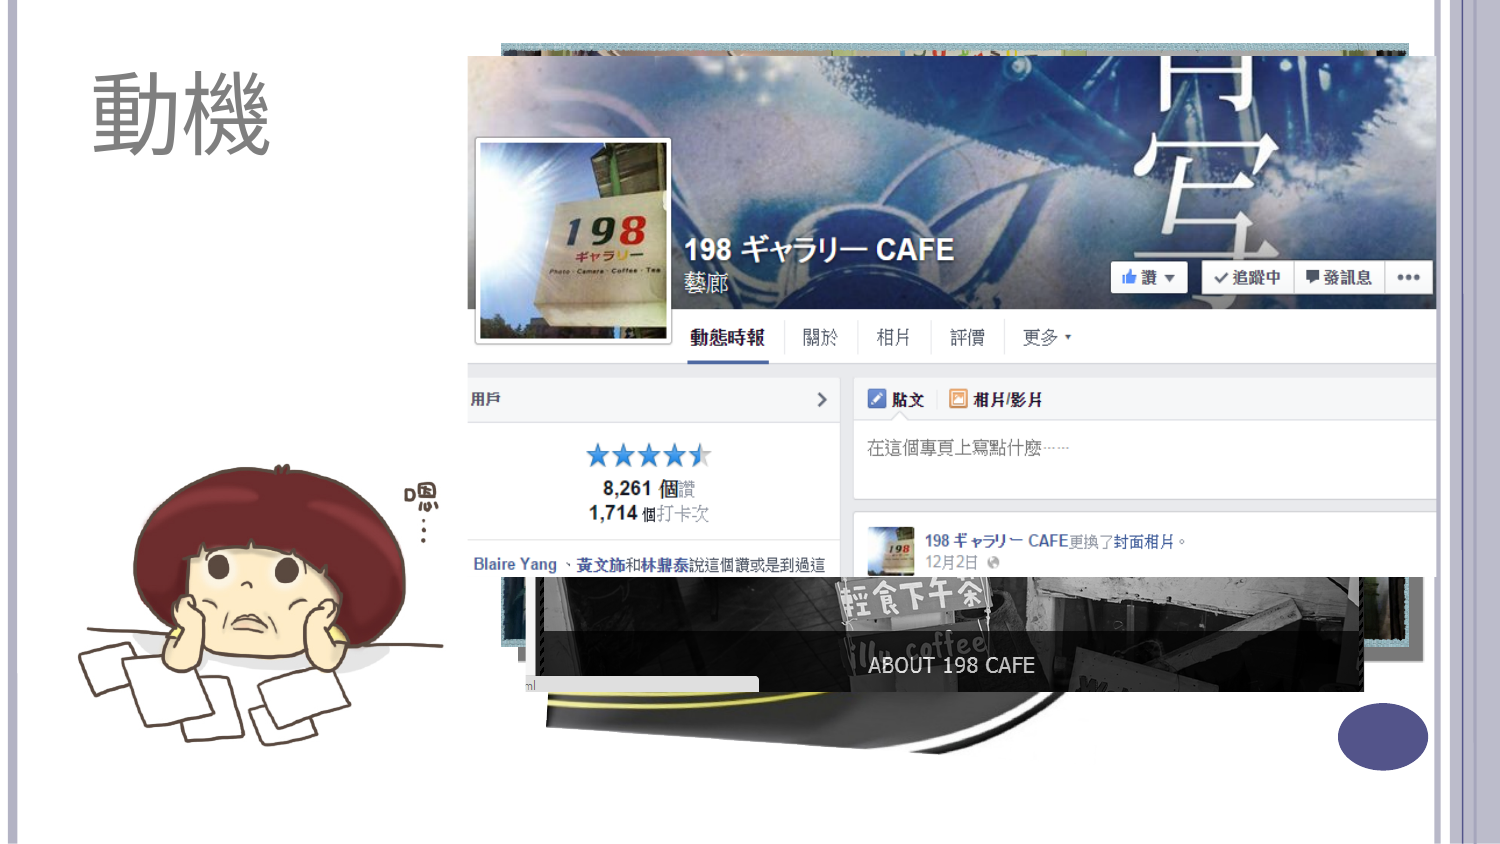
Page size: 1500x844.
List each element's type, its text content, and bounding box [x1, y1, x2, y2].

title 動機 [75, 33, 1300, 175]
picture [41, 43, 1437, 765]
